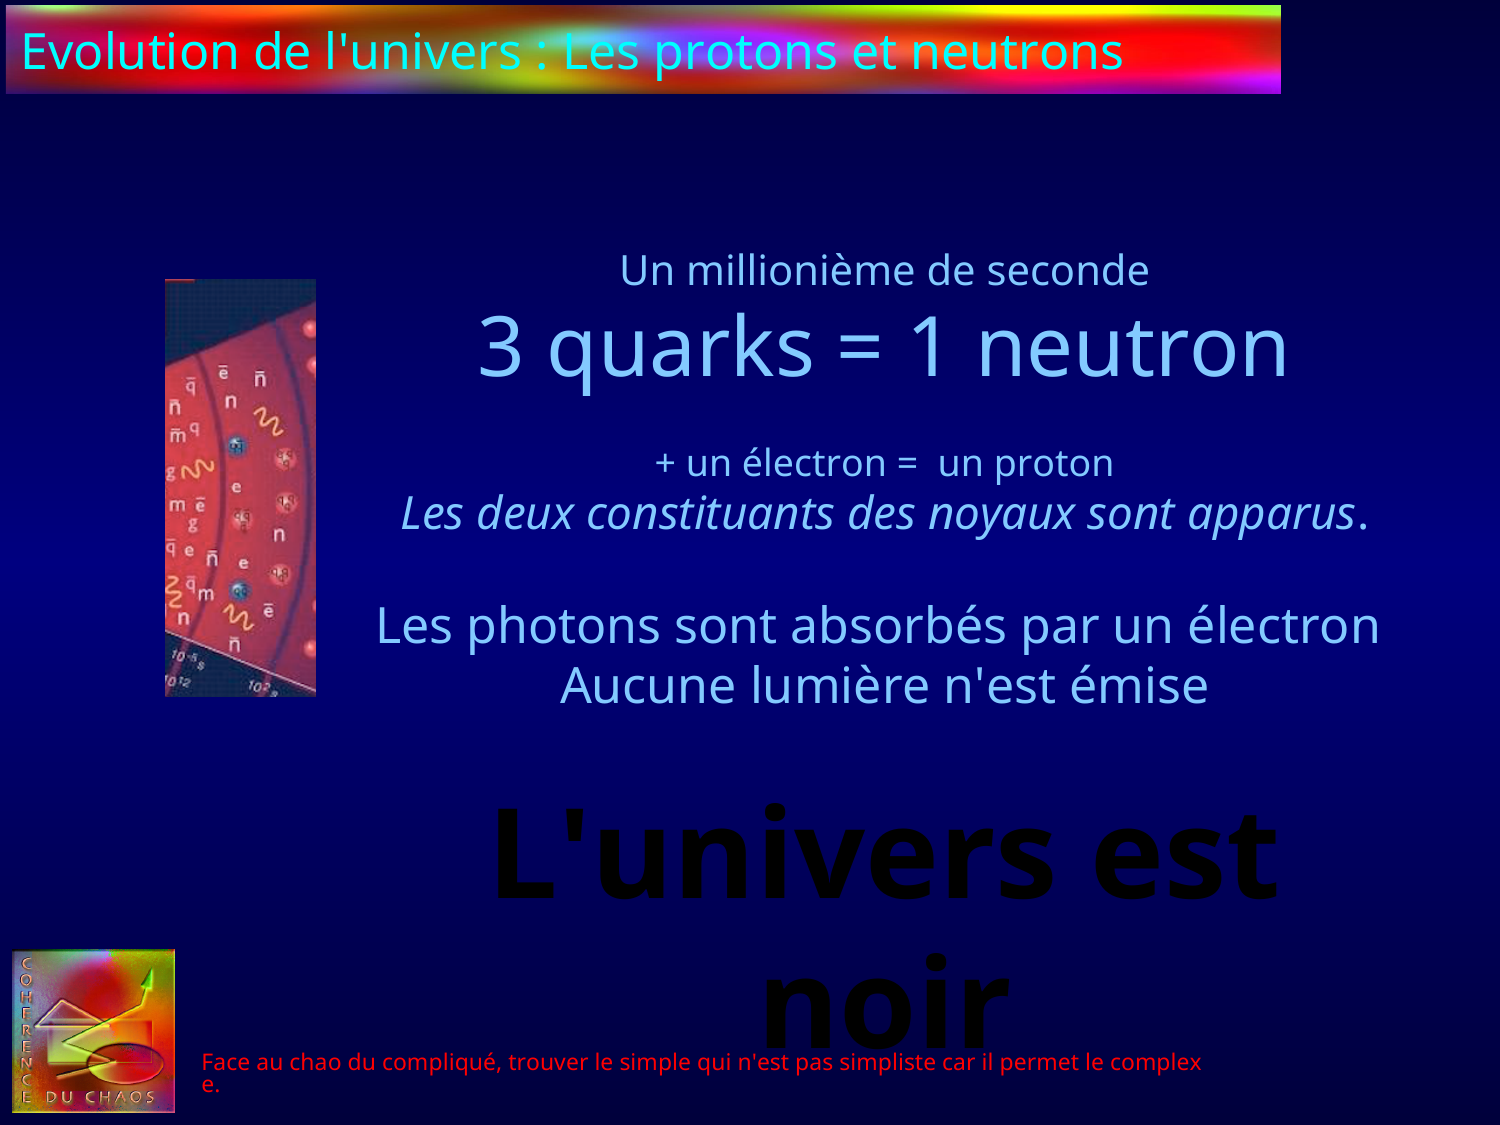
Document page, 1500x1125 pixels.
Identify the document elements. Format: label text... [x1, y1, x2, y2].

text_box Un millionième de seconde 3 quarks = 1 neutron + un électron = un proton Les deux constituants des noyaux sont apparus. Les photons sont absorbés par un électron Aucune lumière n'est émise L'univers est noir [360, 236, 1418, 957]
picture [165, 279, 316, 697]
title Evolution de l'univers : Les protons et neutrons [5, 5, 1281, 94]
picture [12, 949, 175, 1113]
